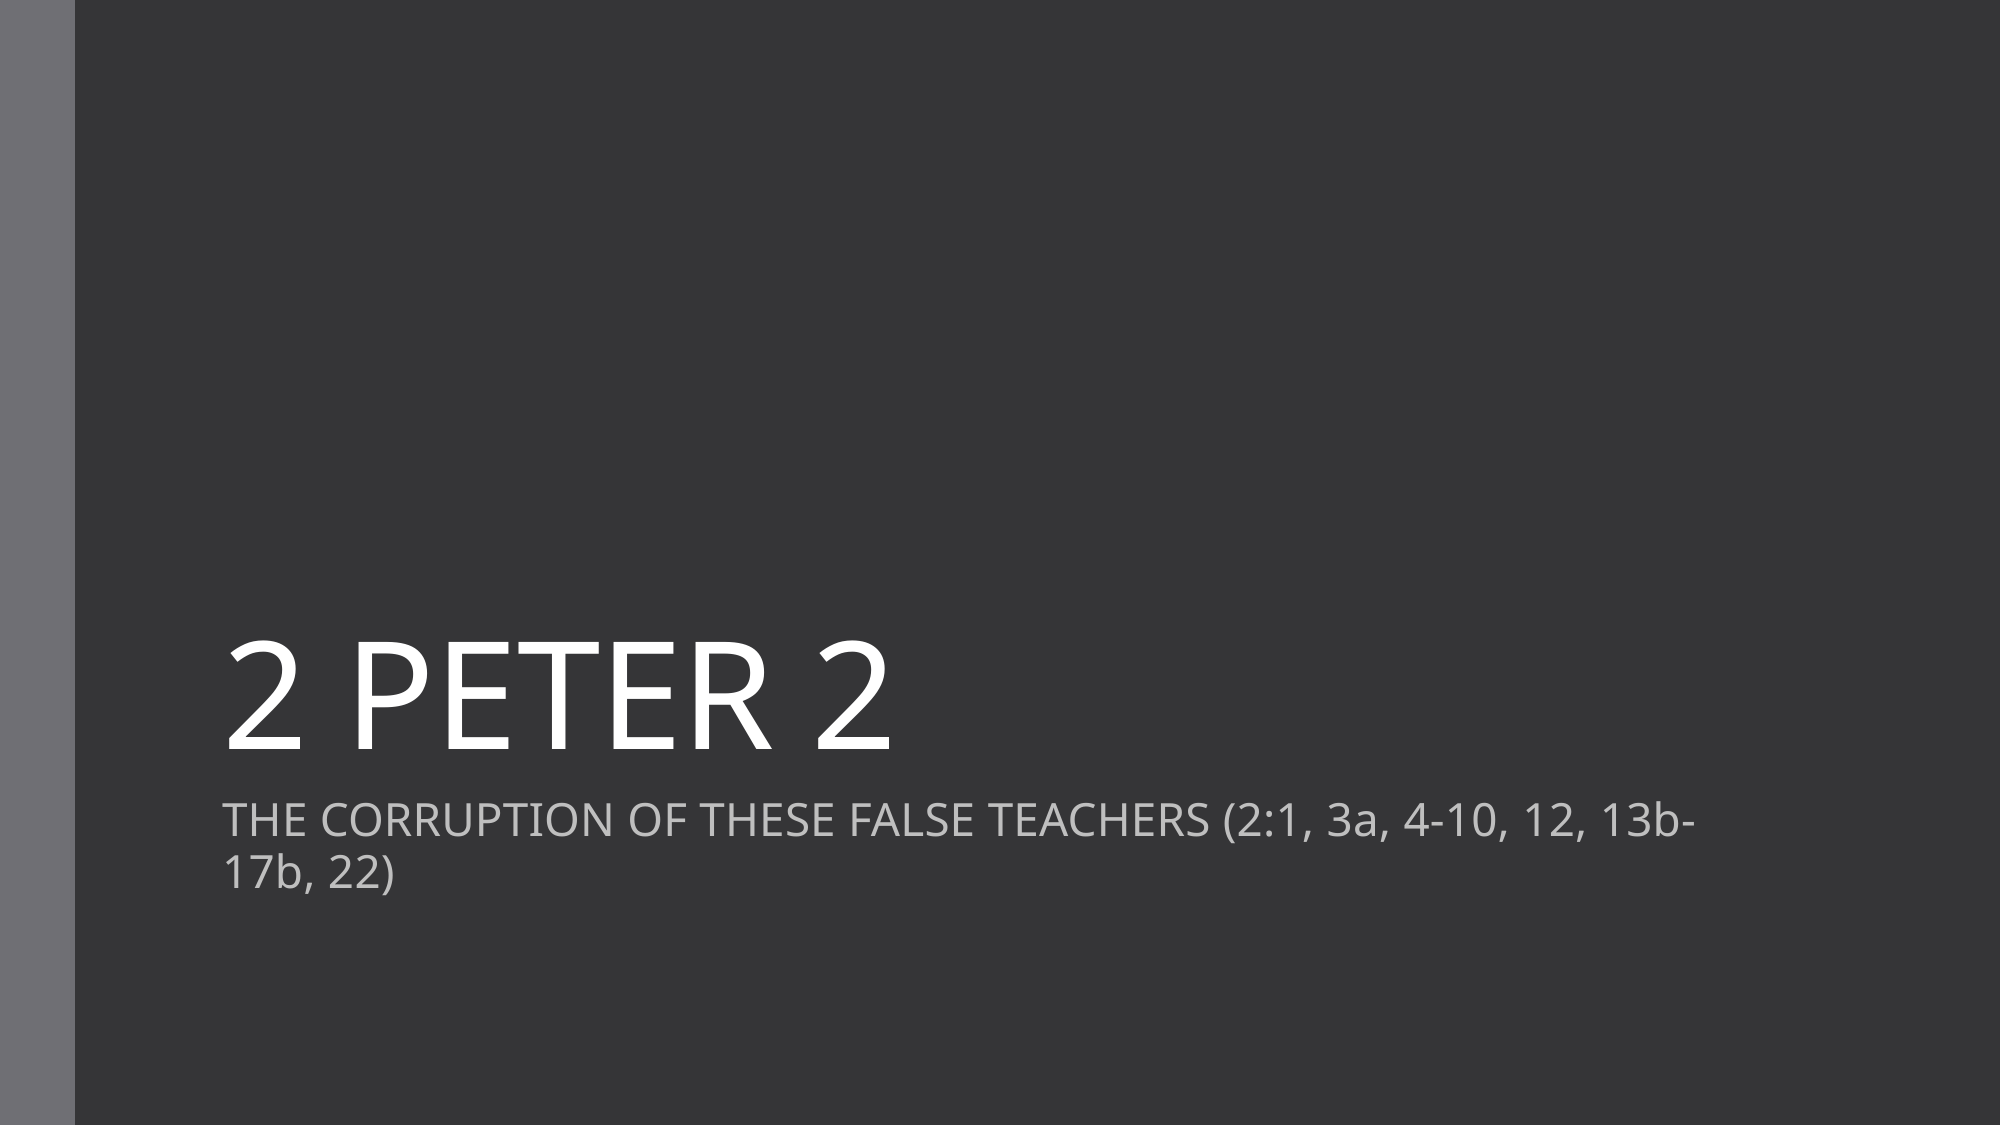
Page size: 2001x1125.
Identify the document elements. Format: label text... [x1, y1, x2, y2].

subtitle THE CORRUPTION OF THESE FALSE TEACHERS (2:1, 3a, 4-10, 12, 13b-17b, 22) [206, 787, 1752, 1066]
title 2 PETER 2 [206, 124, 1752, 787]
